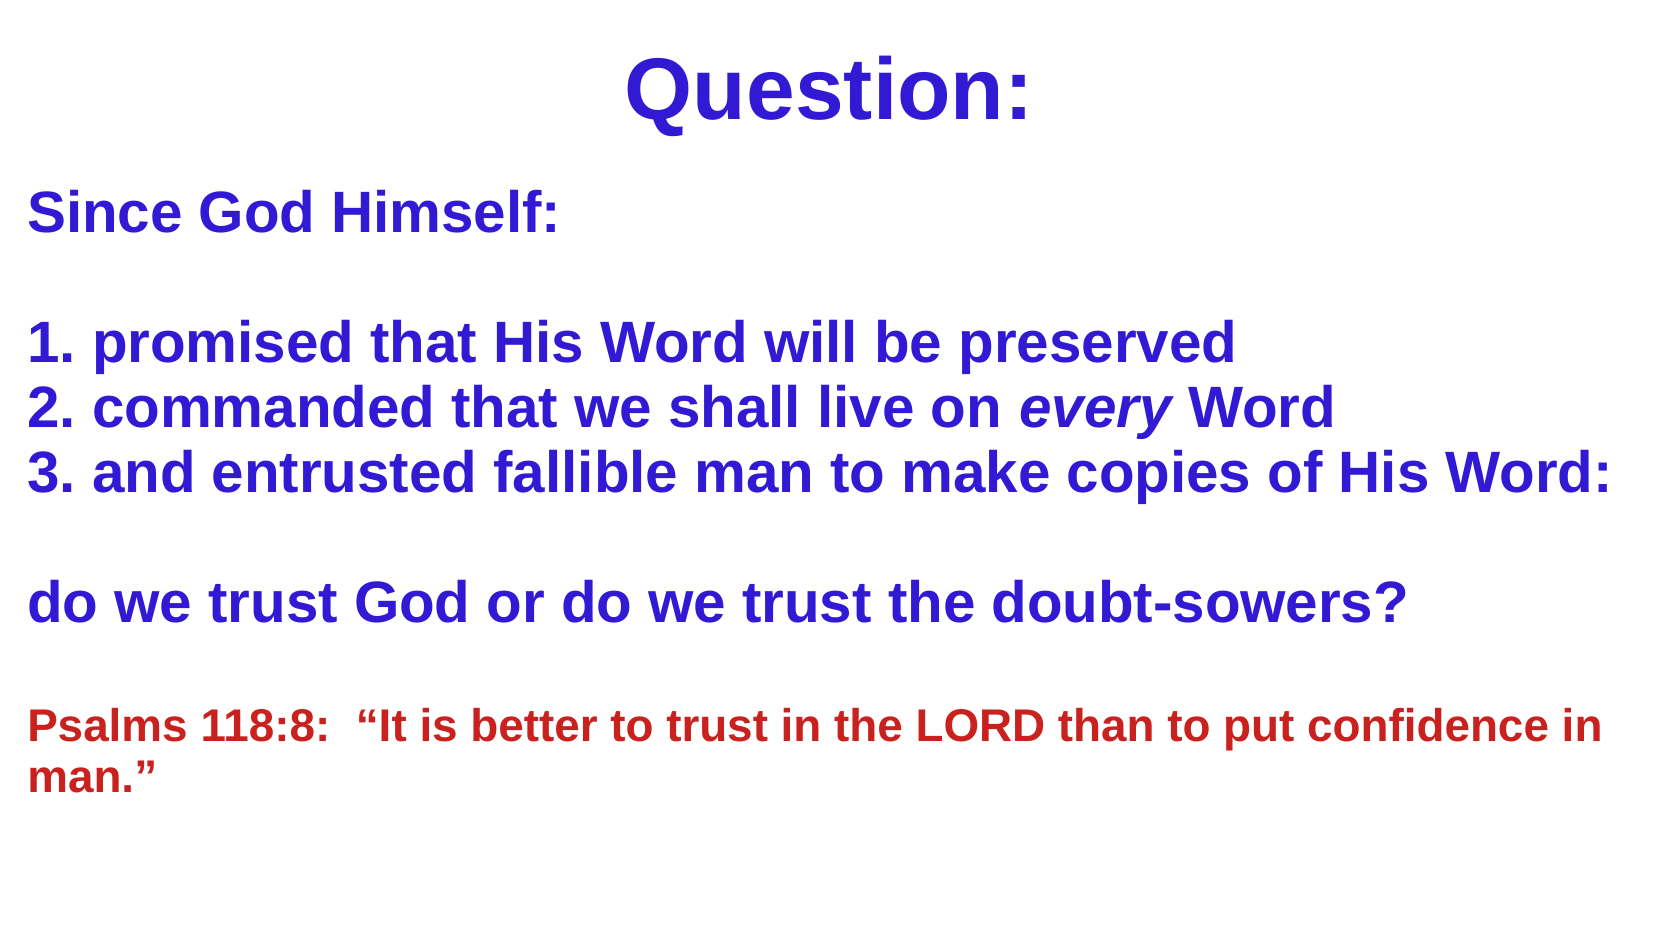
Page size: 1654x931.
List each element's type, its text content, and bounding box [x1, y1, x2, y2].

text_box Question: Since God Himself: 1. promised that His Word will be preserved 2. commanded that we shall live on every Word 3. and entrusted fallible man to make copies of His Word: do we trust God or do we trust the doubt-sowers? Psalms 118:8: “It is better to trust in the LORD than to put confidence in man.” [12, 32, 1647, 899]
